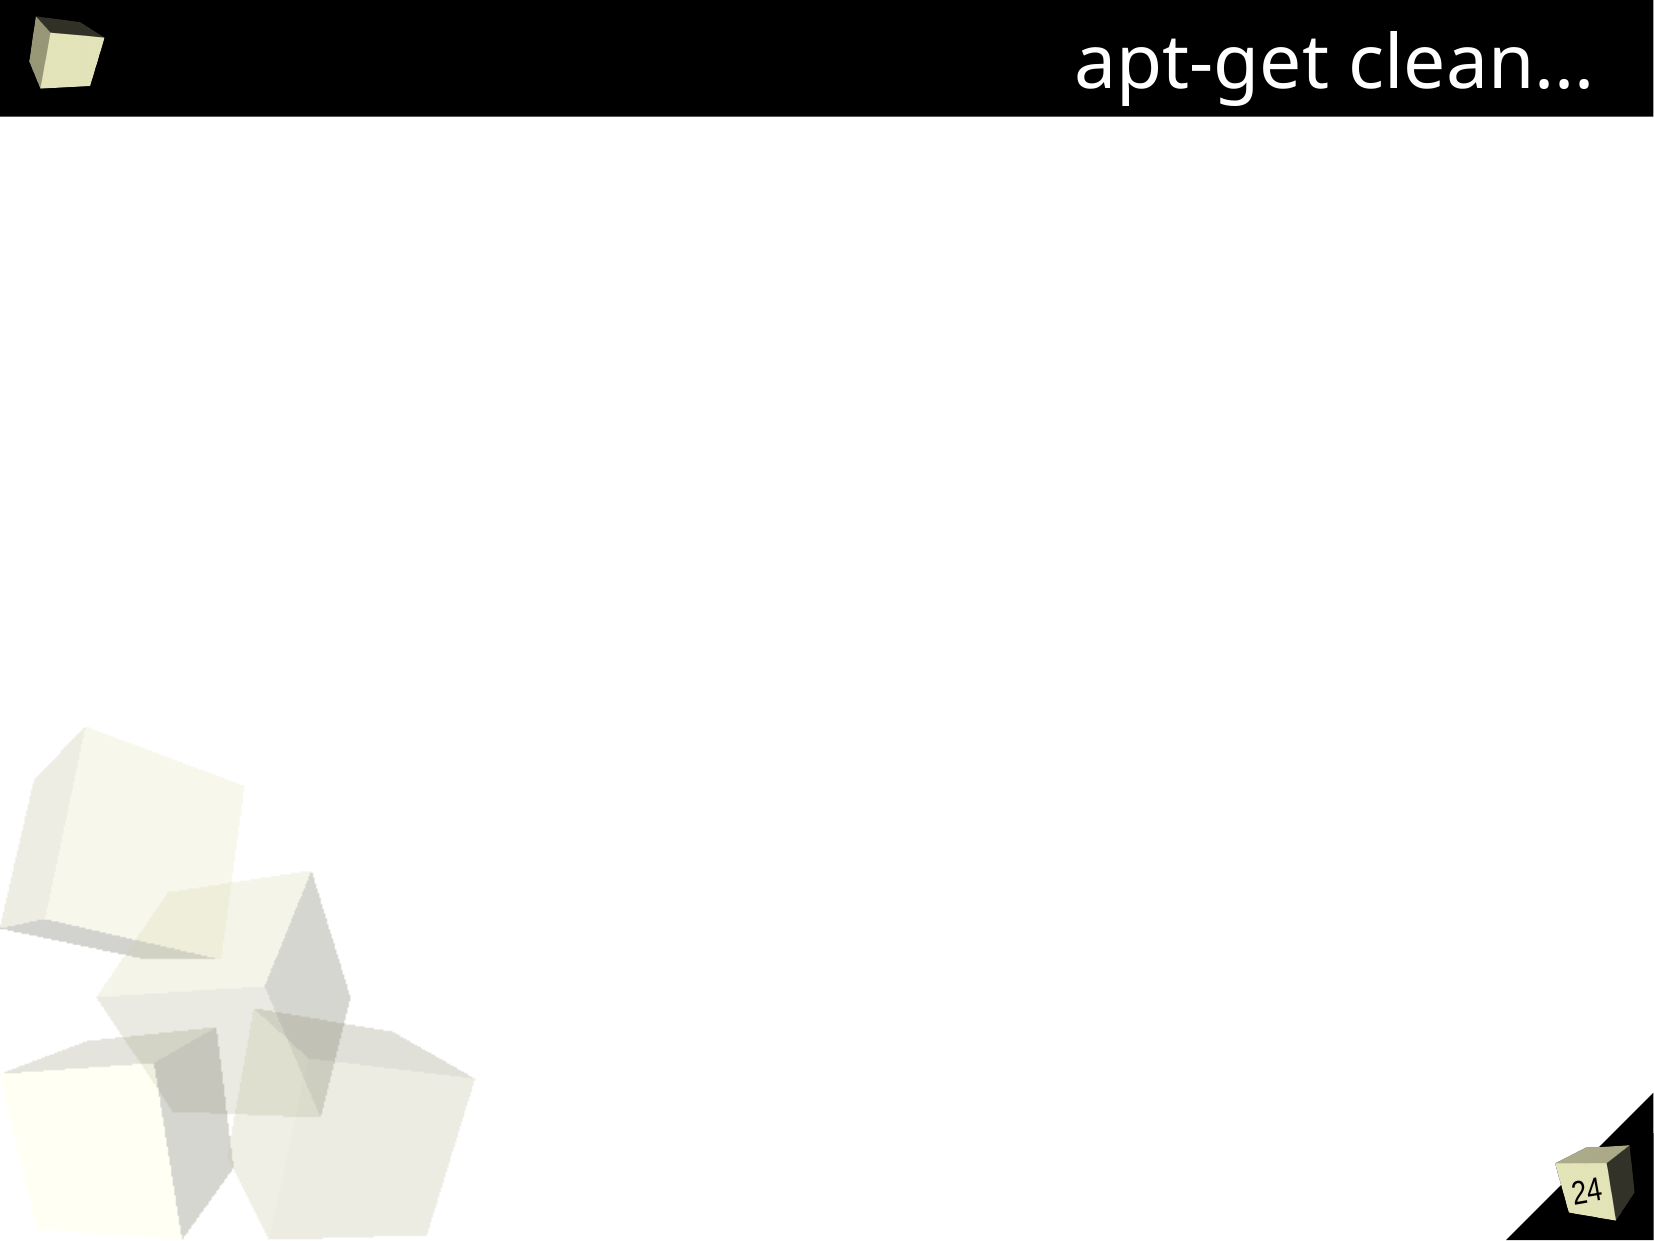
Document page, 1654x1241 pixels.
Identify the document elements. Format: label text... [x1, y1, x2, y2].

title apt-get clean... [118, 0, 1595, 119]
picture [0, 726, 477, 1241]
